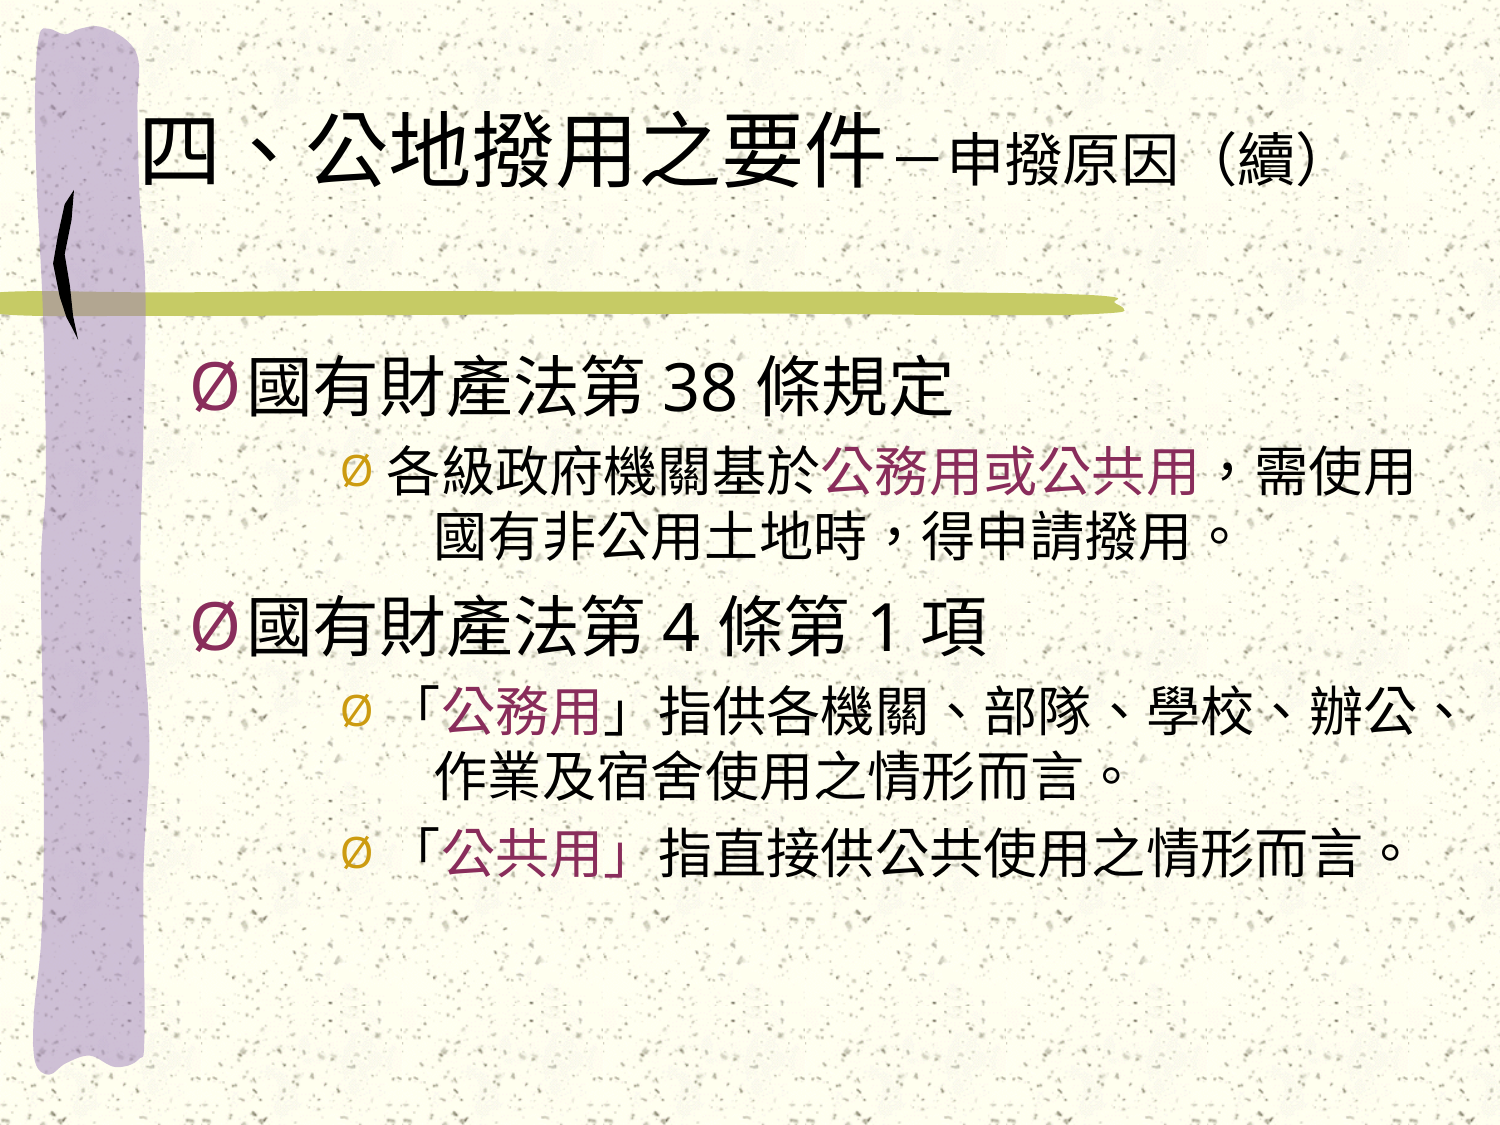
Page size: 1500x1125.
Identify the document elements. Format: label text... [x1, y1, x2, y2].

list 國有財產法第38條規定 各級政府機關基於公務用或公共用，需使用國有非公用土地時，得申請撥用。 國有財產法第4條第1項 「公務用」指供各機關、部隊、學校、辦公、作業及宿舍使用之情形而言。 「公共用」指直接供公共使用之情形而言。 [174, 337, 1450, 1013]
title 四、公地撥用之要件－申撥原因（續） [123, 90, 1424, 206]
